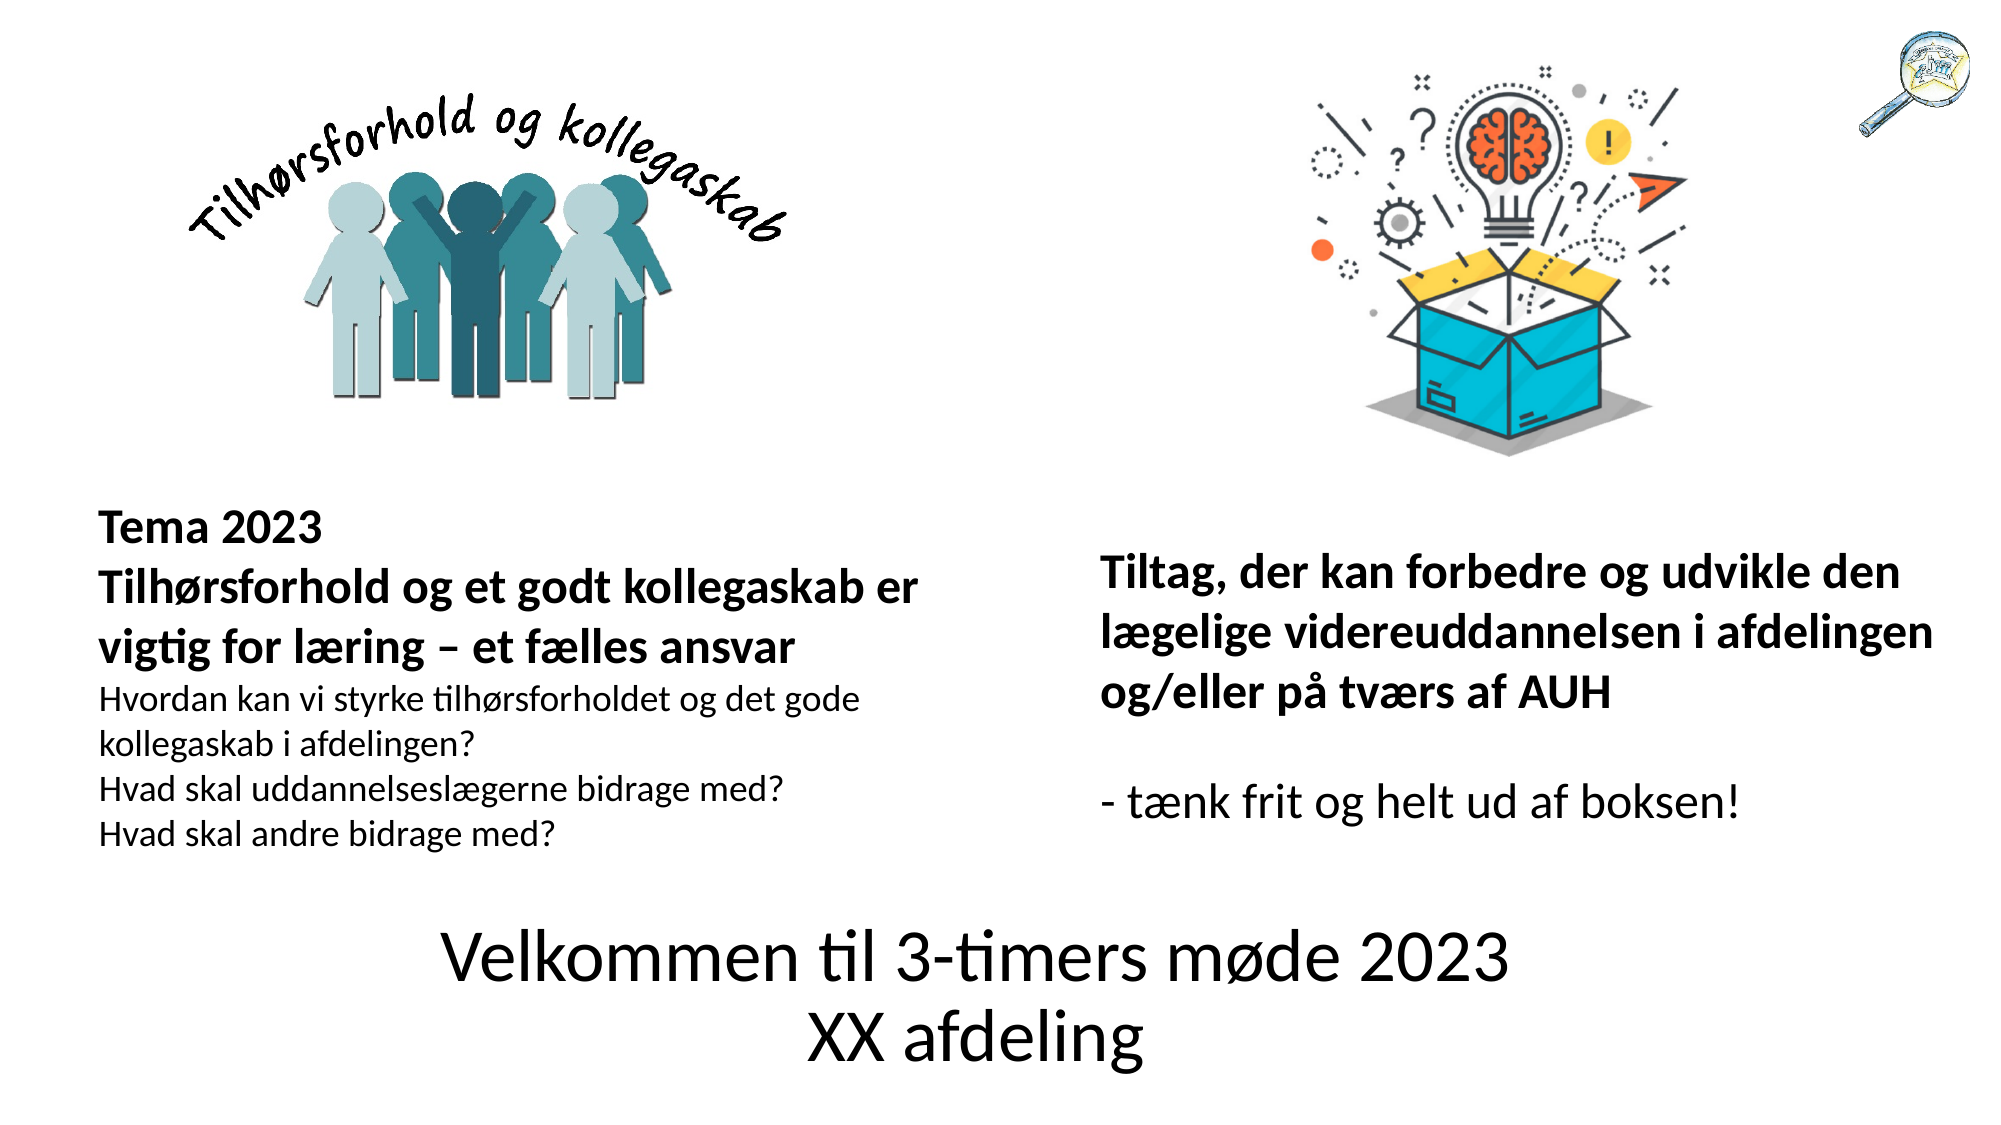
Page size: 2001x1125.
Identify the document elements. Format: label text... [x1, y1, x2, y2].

text_box Tema 2023 Tilhørsforhold og et godt kollegaskab er vigtig for læring – et fælles ansvar Hvordan kan vi styrke tilhørsforholdet og det gode kollegaskab i afdelingen? Hvad skal uddannelseslægerne bidrage med? Hvad skal andre bidrage med? [84, 486, 976, 862]
picture [1850, 22, 1976, 139]
title Velkommen til 3-timers møde 2023 XX afdeling [338, 862, 1614, 1086]
picture [161, 80, 798, 411]
picture [1277, 65, 1732, 457]
text_box Tiltag, der kan forbedre og udvikle den lægelige videreuddannelsen i afdelingen og/eller på tværs af AUH - tænk frit og helt ud af boksen! [1085, 530, 1963, 836]
